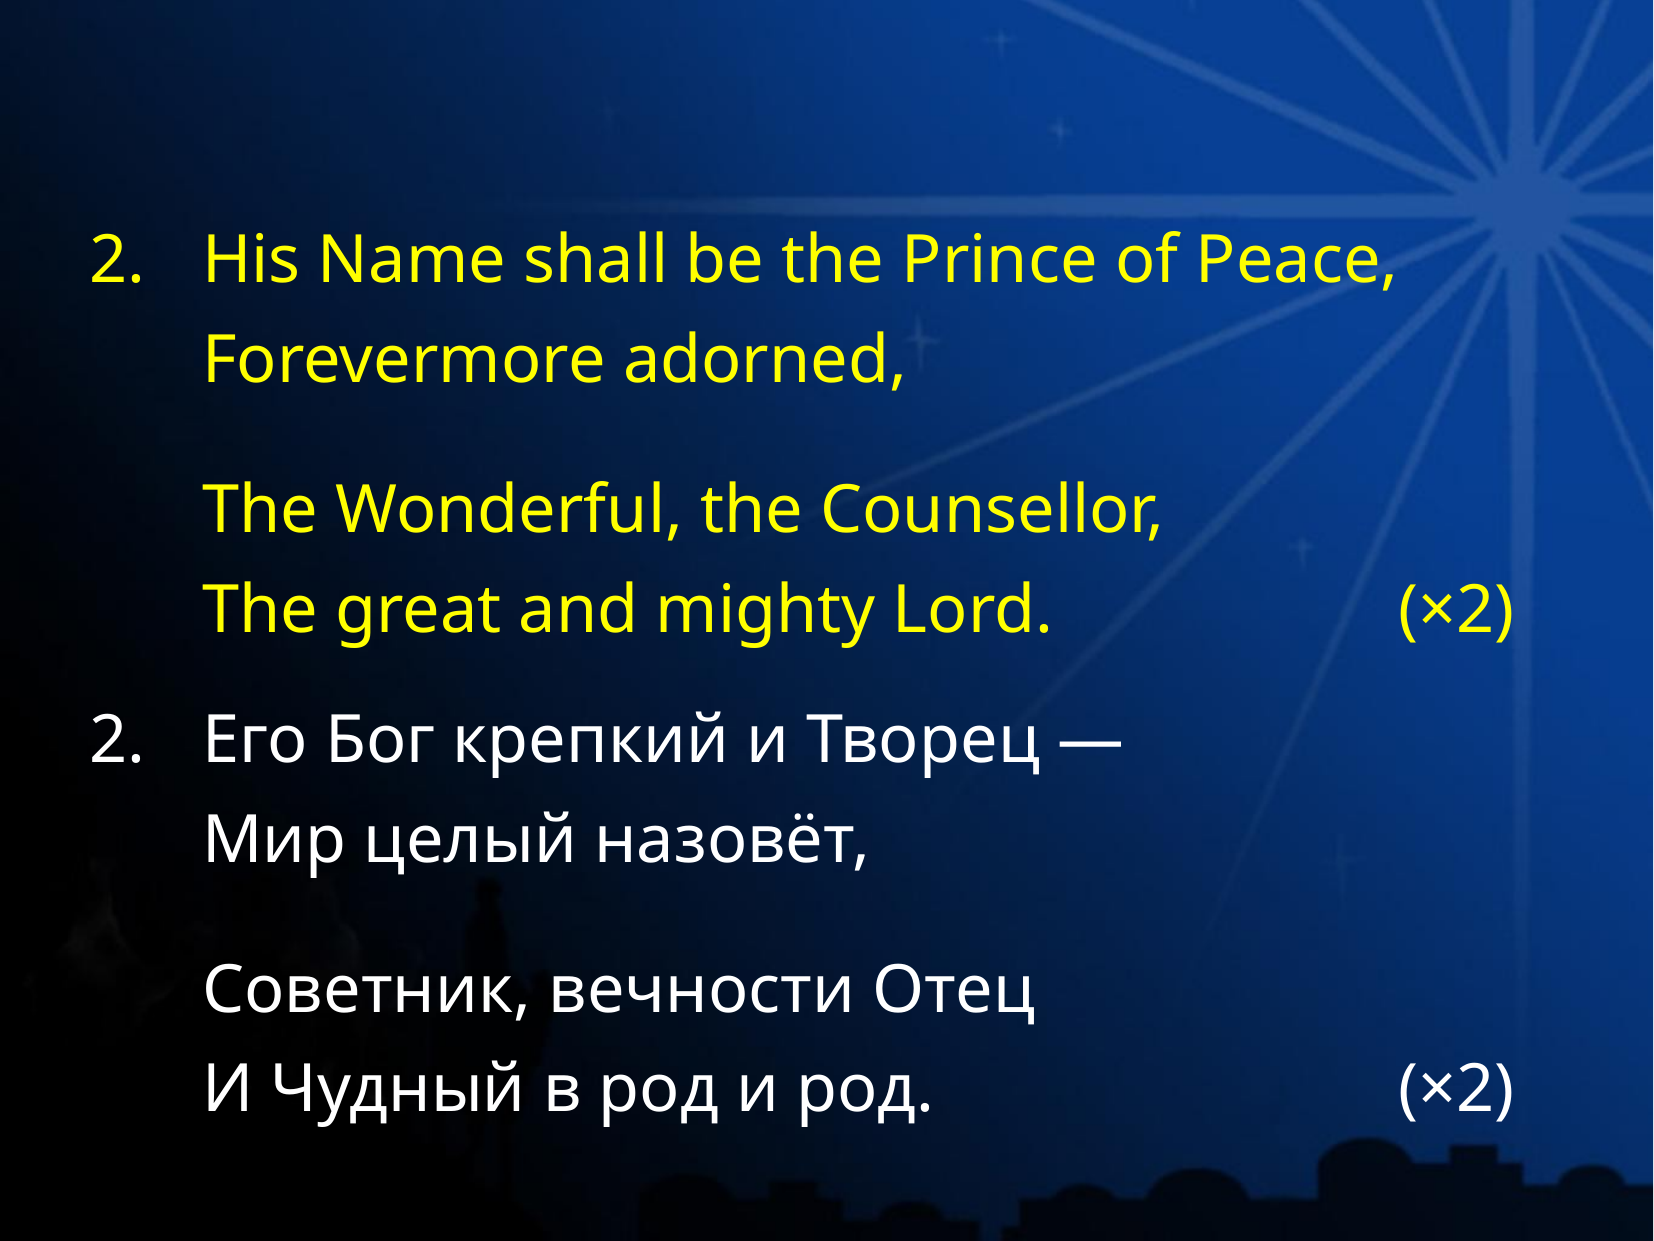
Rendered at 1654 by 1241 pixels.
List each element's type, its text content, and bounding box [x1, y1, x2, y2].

text_box 2. His Name shall be the Prince of Peace, Forevermore adorned, The Wonderful, the Counsellor, The great and mighty Lord. (×2) [75, 150, 1576, 638]
picture [0, 0, 1654, 1241]
text_box 2. Его Бог крепкий и Творец — Мир целый назовёт, Советник, вечности Отец И Чудный в род и род. (×2) [75, 675, 1576, 1163]
